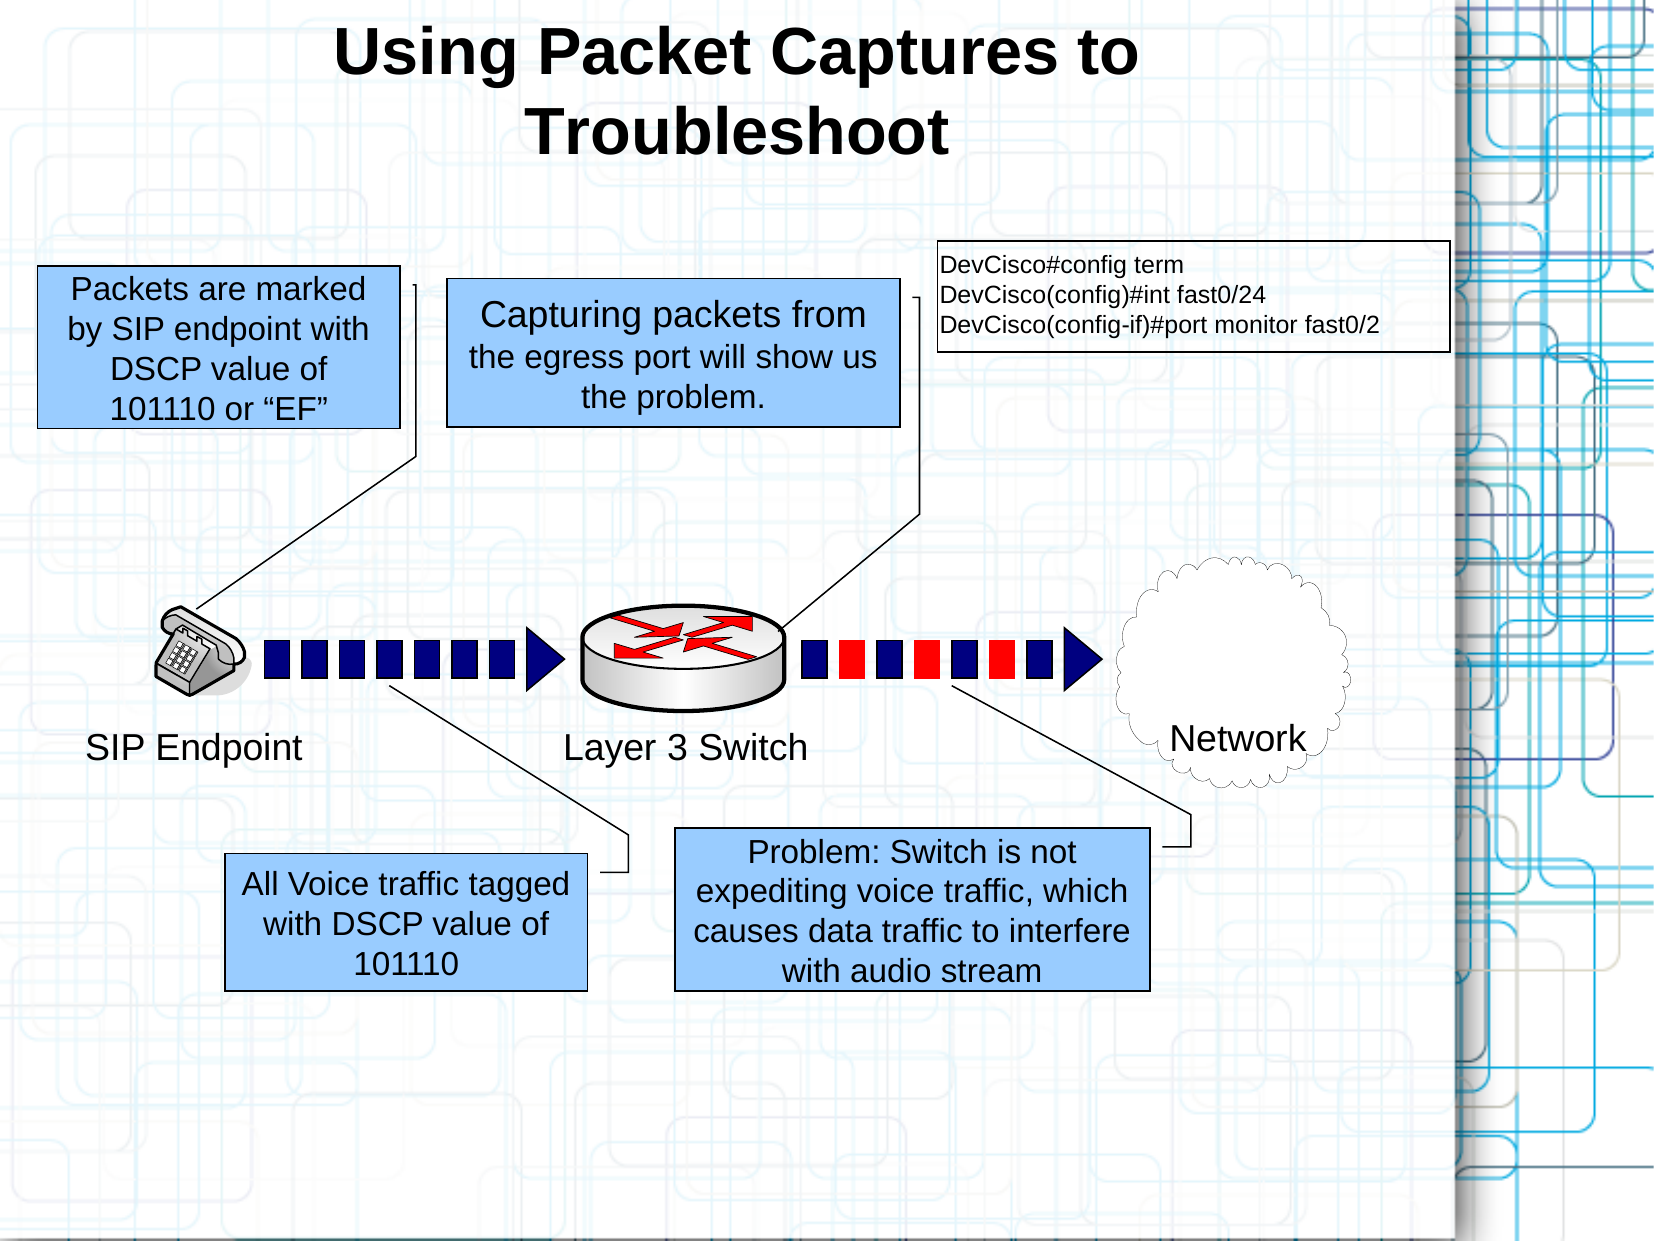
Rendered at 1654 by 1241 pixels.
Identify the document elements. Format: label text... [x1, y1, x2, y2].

text_box [914, 640, 940, 678]
chart [1114, 553, 1353, 792]
text_box [526, 627, 565, 691]
text_box [802, 640, 828, 678]
text_box [302, 640, 328, 678]
text_box [839, 640, 865, 678]
text_box [264, 640, 290, 678]
text_box Capturing packets from the egress port will show us the problem. [447, 279, 900, 427]
text_box [377, 640, 403, 678]
text_box Network [1154, 705, 1322, 767]
title Using Packet Captures to Troubleshoot [112, 0, 1363, 176]
text_box [1027, 640, 1053, 678]
text_box All Voice traffic tagged with DSCP value of 101110 [225, 854, 588, 991]
text_box [1064, 627, 1103, 691]
chart [152, 602, 255, 700]
text_box DevCisco#config term DevCisco(config)#int fast0/24 DevCisco(config-if)#port monitor fast0/2 [938, 242, 1438, 347]
text_box [489, 640, 515, 678]
text_box Layer 3 Switch [548, 715, 824, 776]
text_box [989, 640, 1015, 678]
text_box [452, 640, 478, 678]
text_box Problem: Switch is not expediting voice traffic, which causes data traffic to interfere with audio stream [675, 828, 1150, 991]
text_box SIP Endpoint [70, 715, 318, 776]
text_box [339, 640, 365, 678]
text_box [952, 640, 978, 678]
text_box [877, 640, 903, 678]
chart [577, 602, 790, 714]
text_box [414, 640, 440, 678]
picture [0, 0, 1654, 1241]
text_box Packets are marked by SIP endpoint with DSCP value of 101110 or “EF” [38, 266, 400, 429]
